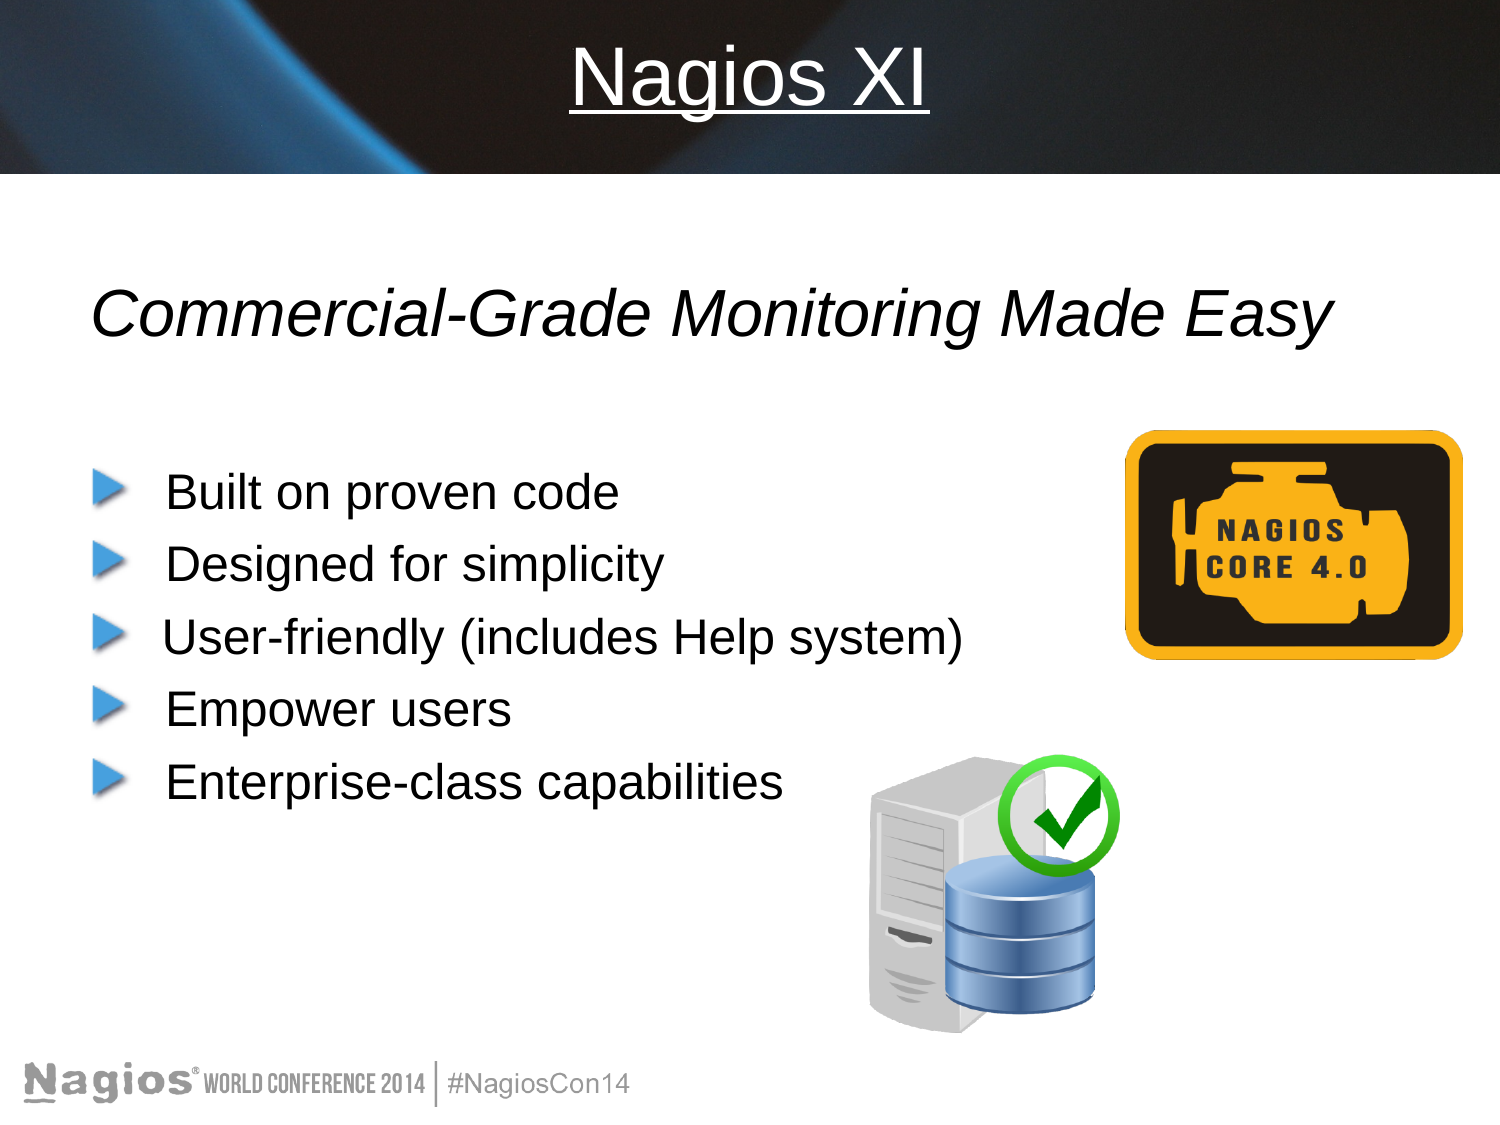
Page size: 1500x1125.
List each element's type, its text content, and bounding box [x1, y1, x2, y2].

list Commercial-Grade Monitoring Made Easy Built on proven code Designed for simplicity User-friendly (includes Help system) Empower users Enterprise-class capabilities [75, 262, 1426, 1005]
picture [1125, 322, 1463, 661]
picture [840, 754, 1121, 1036]
picture [0, 0, 1500, 174]
title Nagios XI [75, 0, 1426, 159]
picture [12, 1040, 638, 1125]
